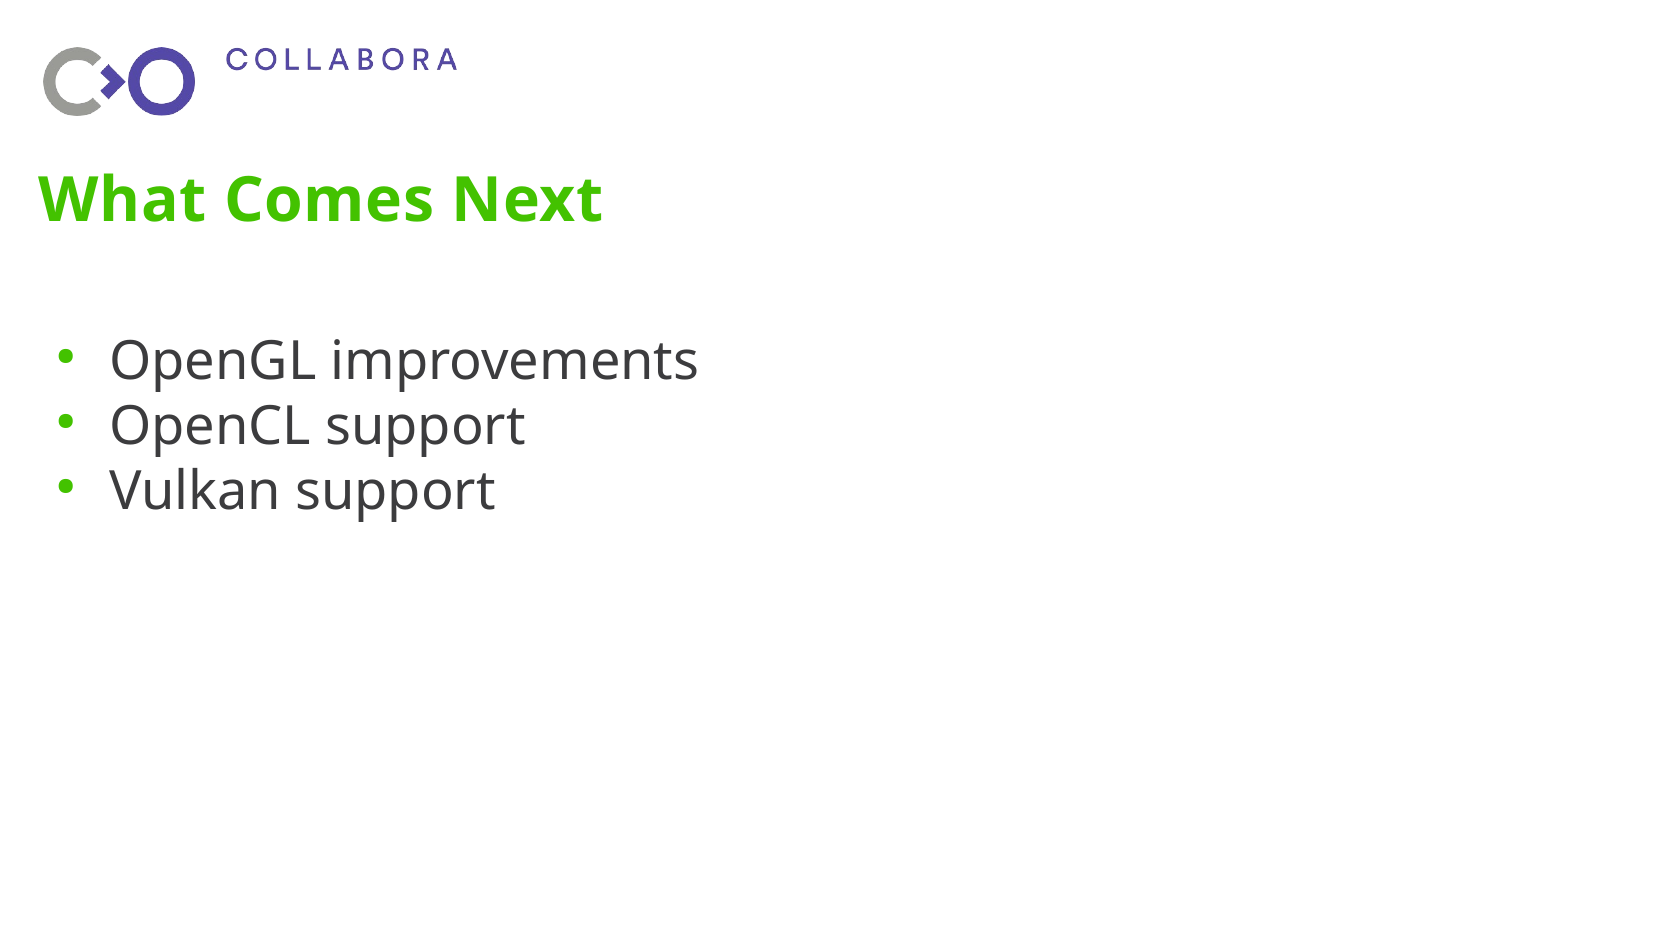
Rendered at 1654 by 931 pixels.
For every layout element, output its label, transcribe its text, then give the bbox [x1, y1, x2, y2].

title What Comes Next [38, 159, 1614, 216]
list OpenGL improvements OpenCL support Vulkan support [38, 325, 1614, 581]
picture [43, 47, 457, 116]
